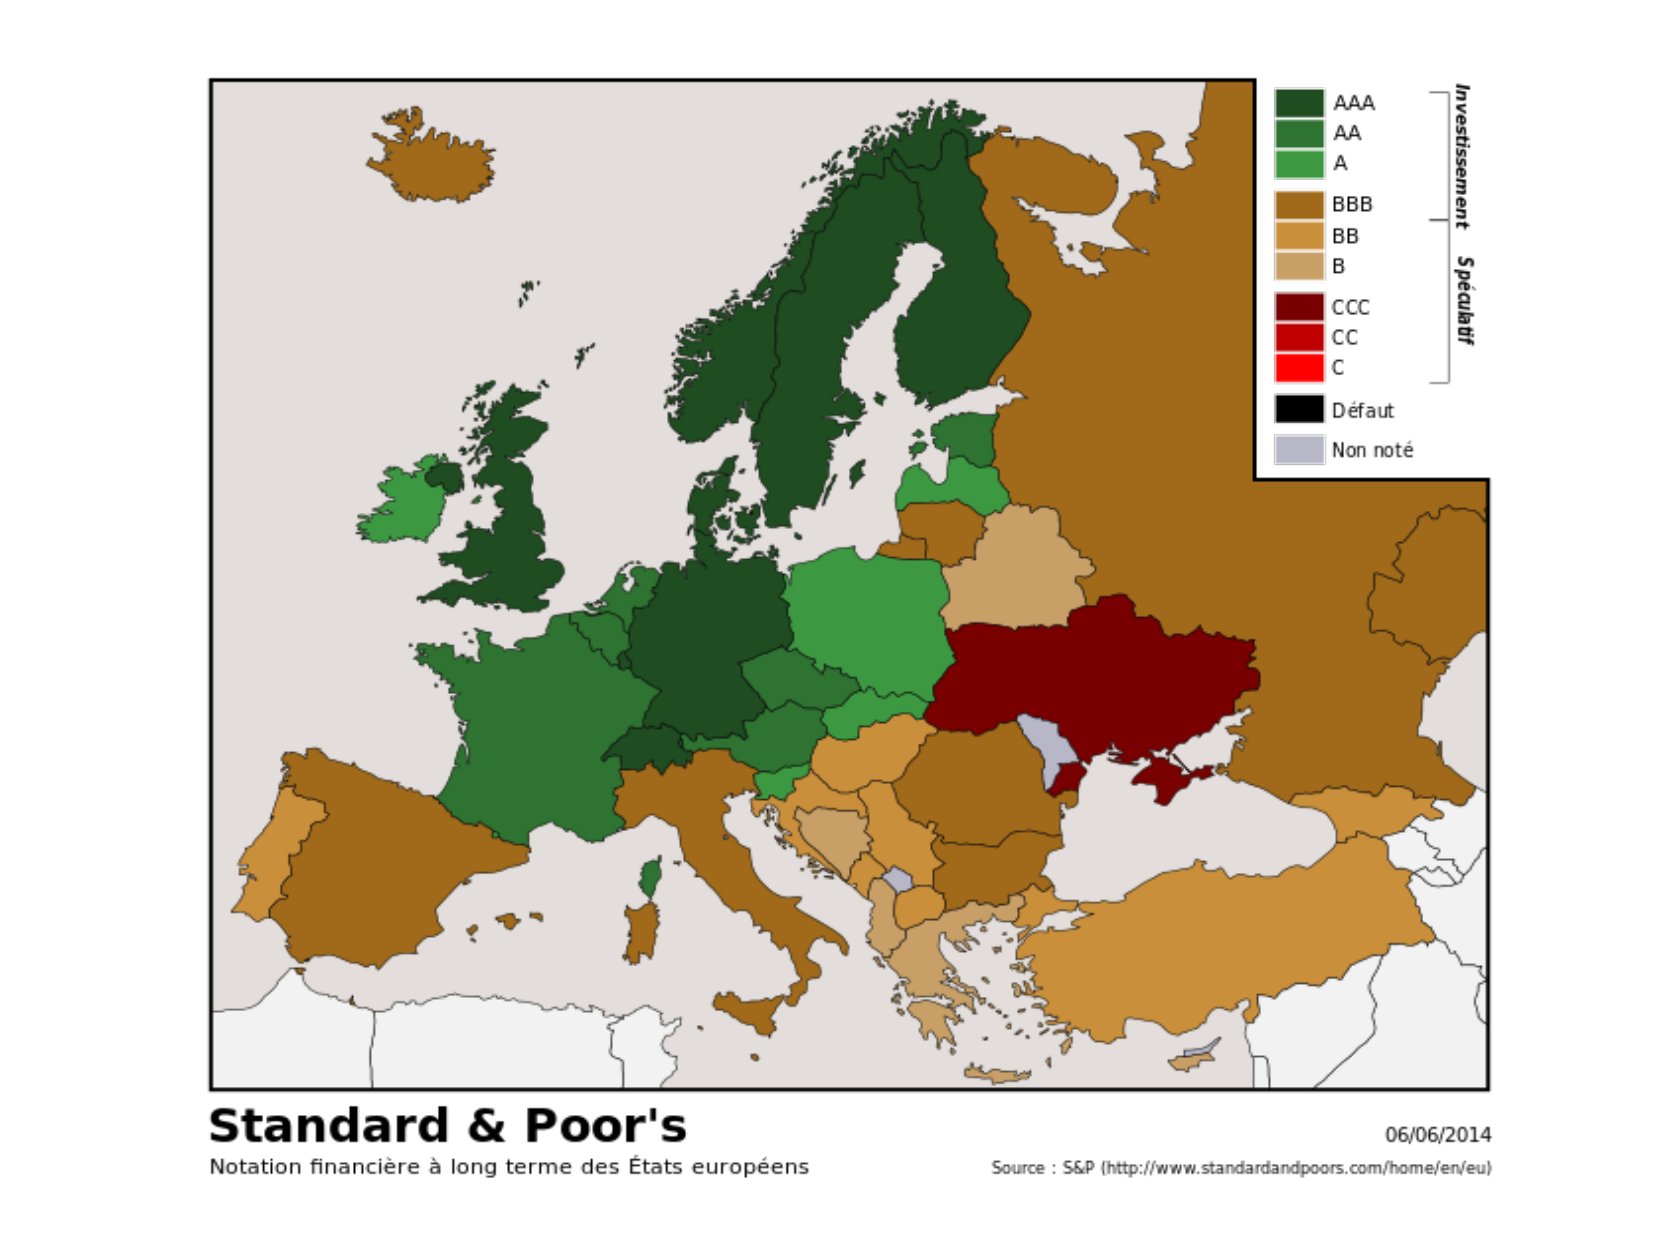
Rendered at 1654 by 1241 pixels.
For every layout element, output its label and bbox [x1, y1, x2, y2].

picture [188, 58, 1512, 1193]
